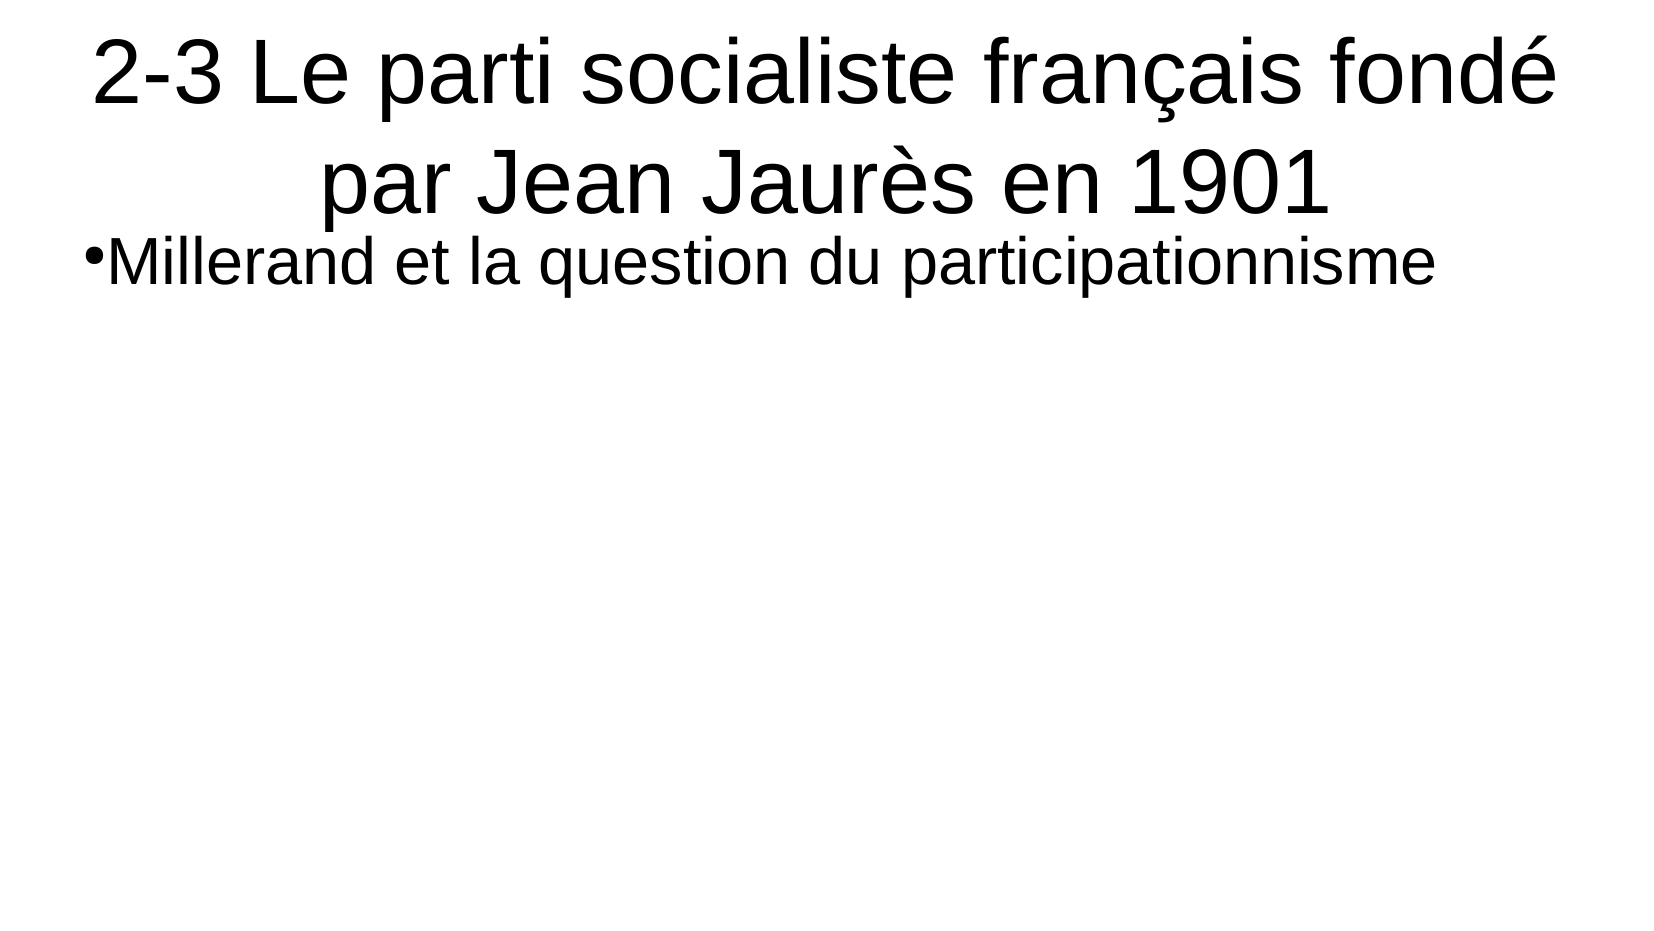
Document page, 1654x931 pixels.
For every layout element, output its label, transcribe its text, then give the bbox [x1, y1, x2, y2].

list Millerand et la question du participationnisme [82, 217, 1571, 758]
title 2-3 Le parti socialiste français fondé par Jean Jaurès en 1901 [82, 12, 1571, 217]
